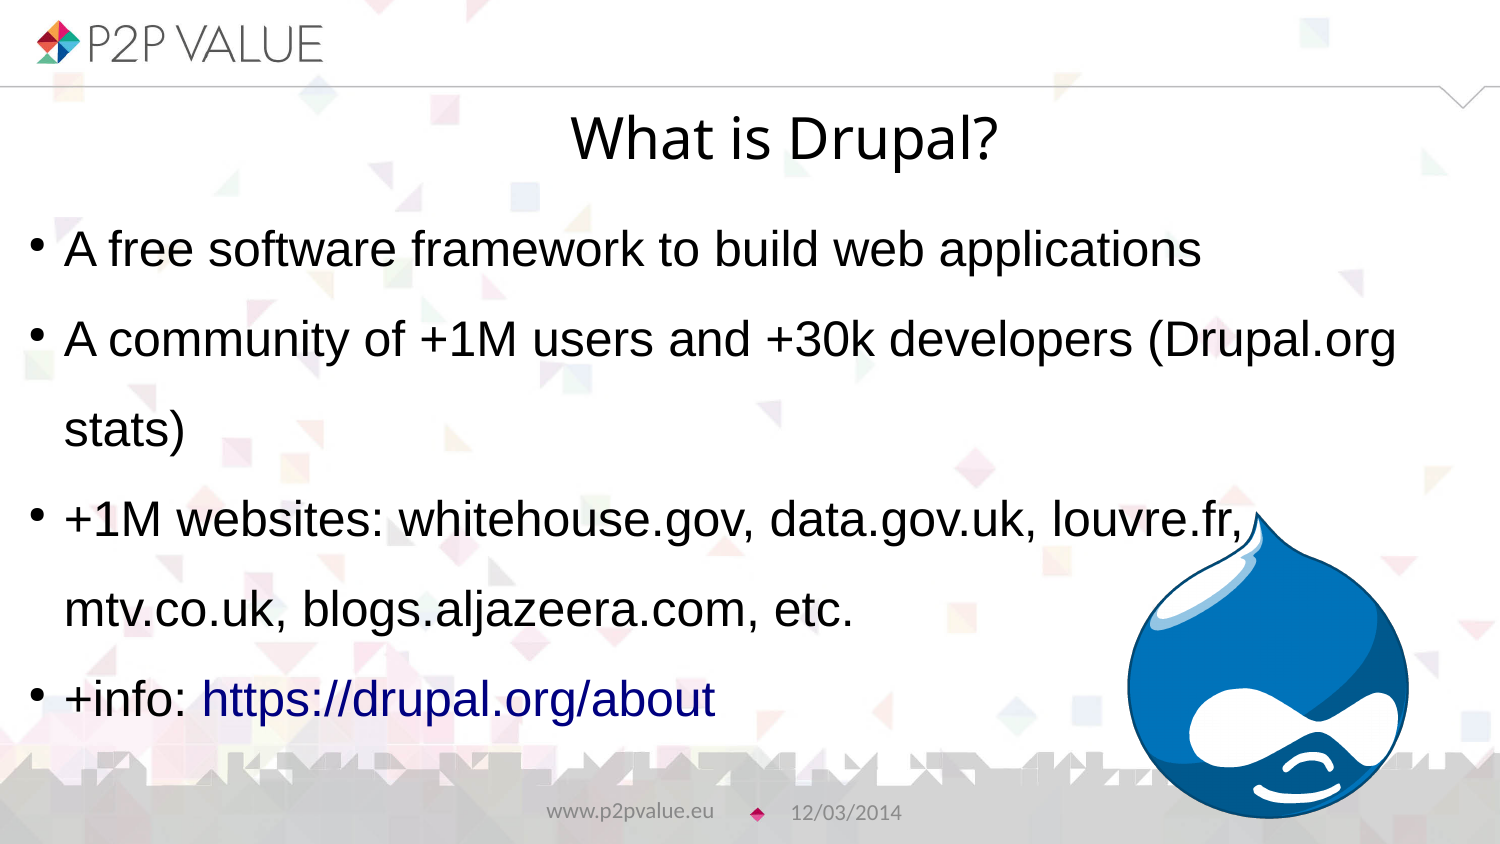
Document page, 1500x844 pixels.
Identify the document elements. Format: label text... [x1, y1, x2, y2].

title What is Drupal? [324, 92, 1246, 180]
text_box www.p2pvalue.eu [540, 789, 759, 829]
slide_number 12/03/2014 [777, 788, 1470, 834]
subtitle A free software framework to build web applications A community of +1M users and +30k developers (Drupal.org stats) +1M websites: whitehouse.gov, data.gov.uk, louvre.fr, mtv.co.uk, blogs.aljazeera.com, etc. +info: https://drupal.org/about [15, 180, 1496, 736]
picture [0, 0, 1500, 844]
